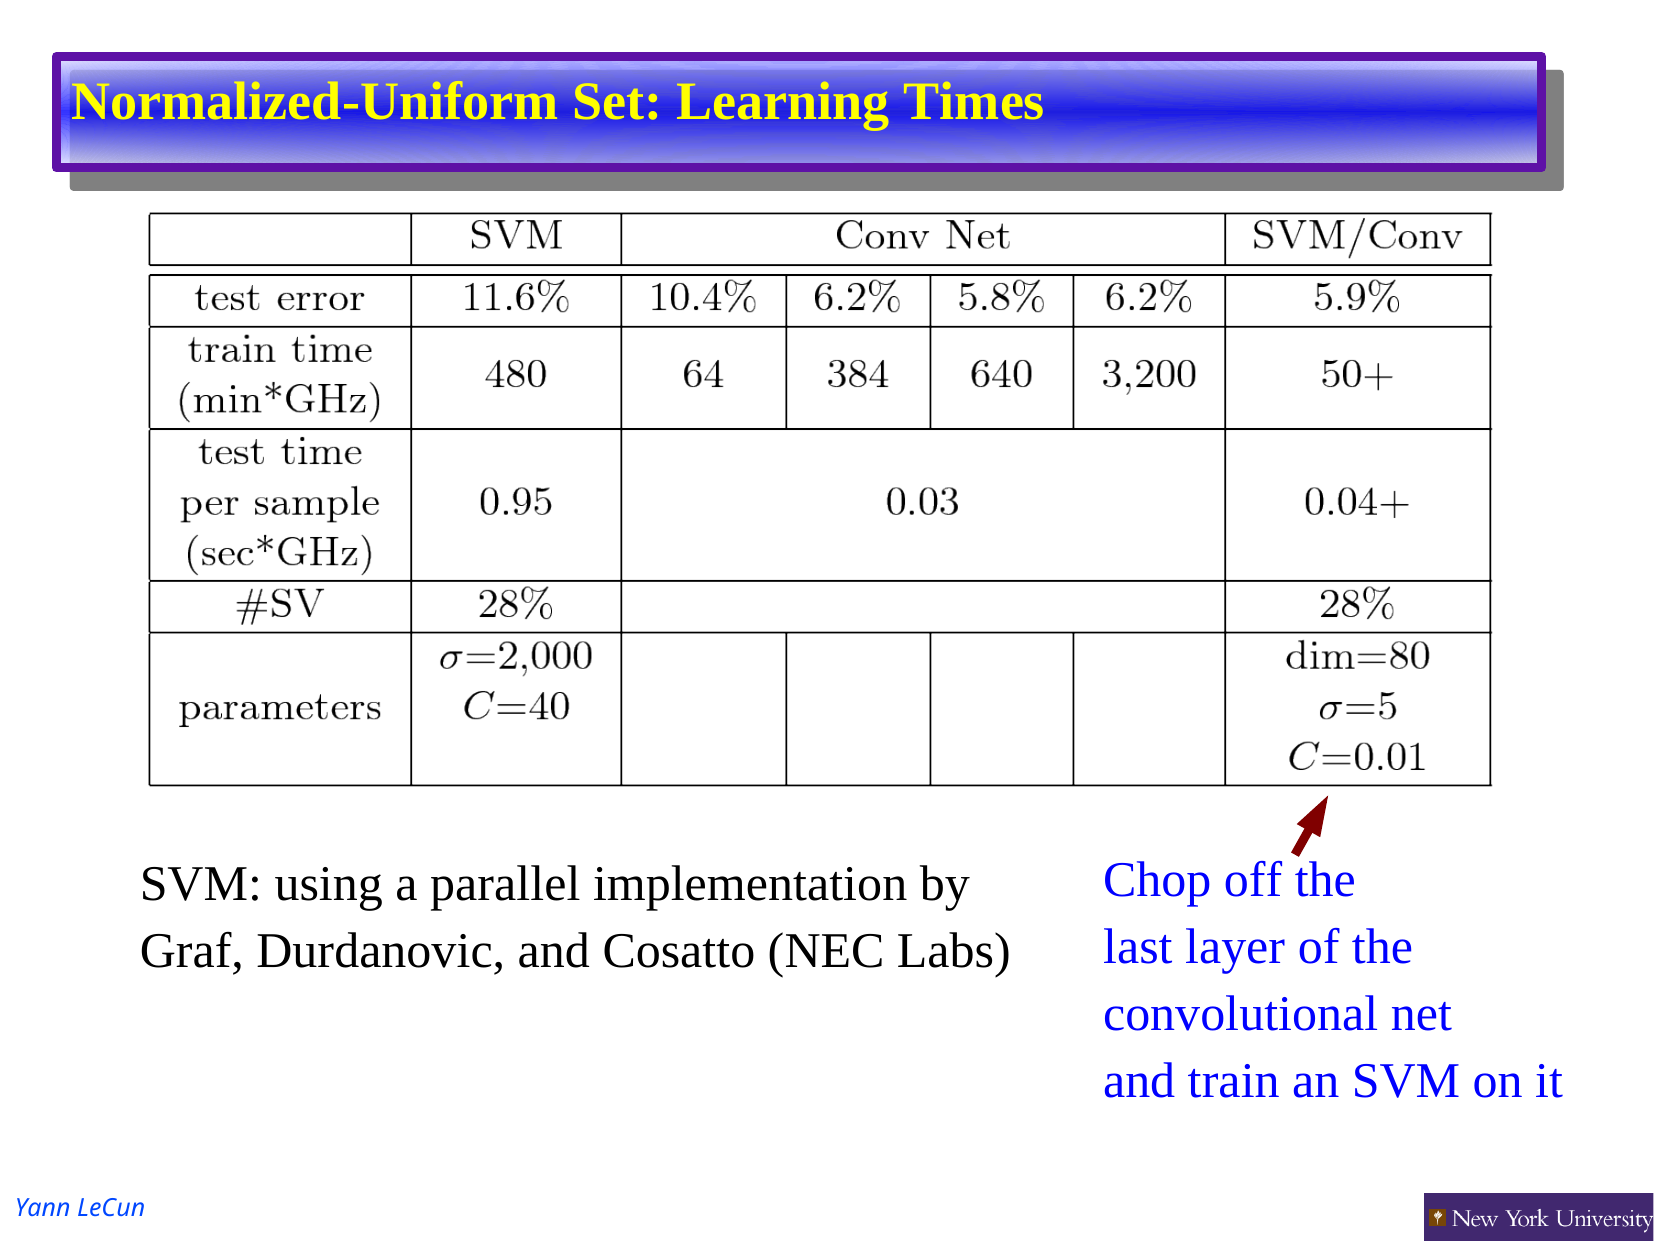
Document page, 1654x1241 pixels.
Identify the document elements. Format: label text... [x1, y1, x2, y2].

picture [1424, 1193, 1654, 1241]
text_box Chop off the last layer of the convolutional net and train an SVM on it [1103, 852, 1564, 1165]
picture [144, 208, 1497, 791]
text_box SVM: using a parallel implementation by Graf, Durdanovic, and Cosatto (NEC Labs) [139, 855, 1024, 1134]
text_box Normalized-Uniform Set: Learning Times [56, 56, 1542, 168]
